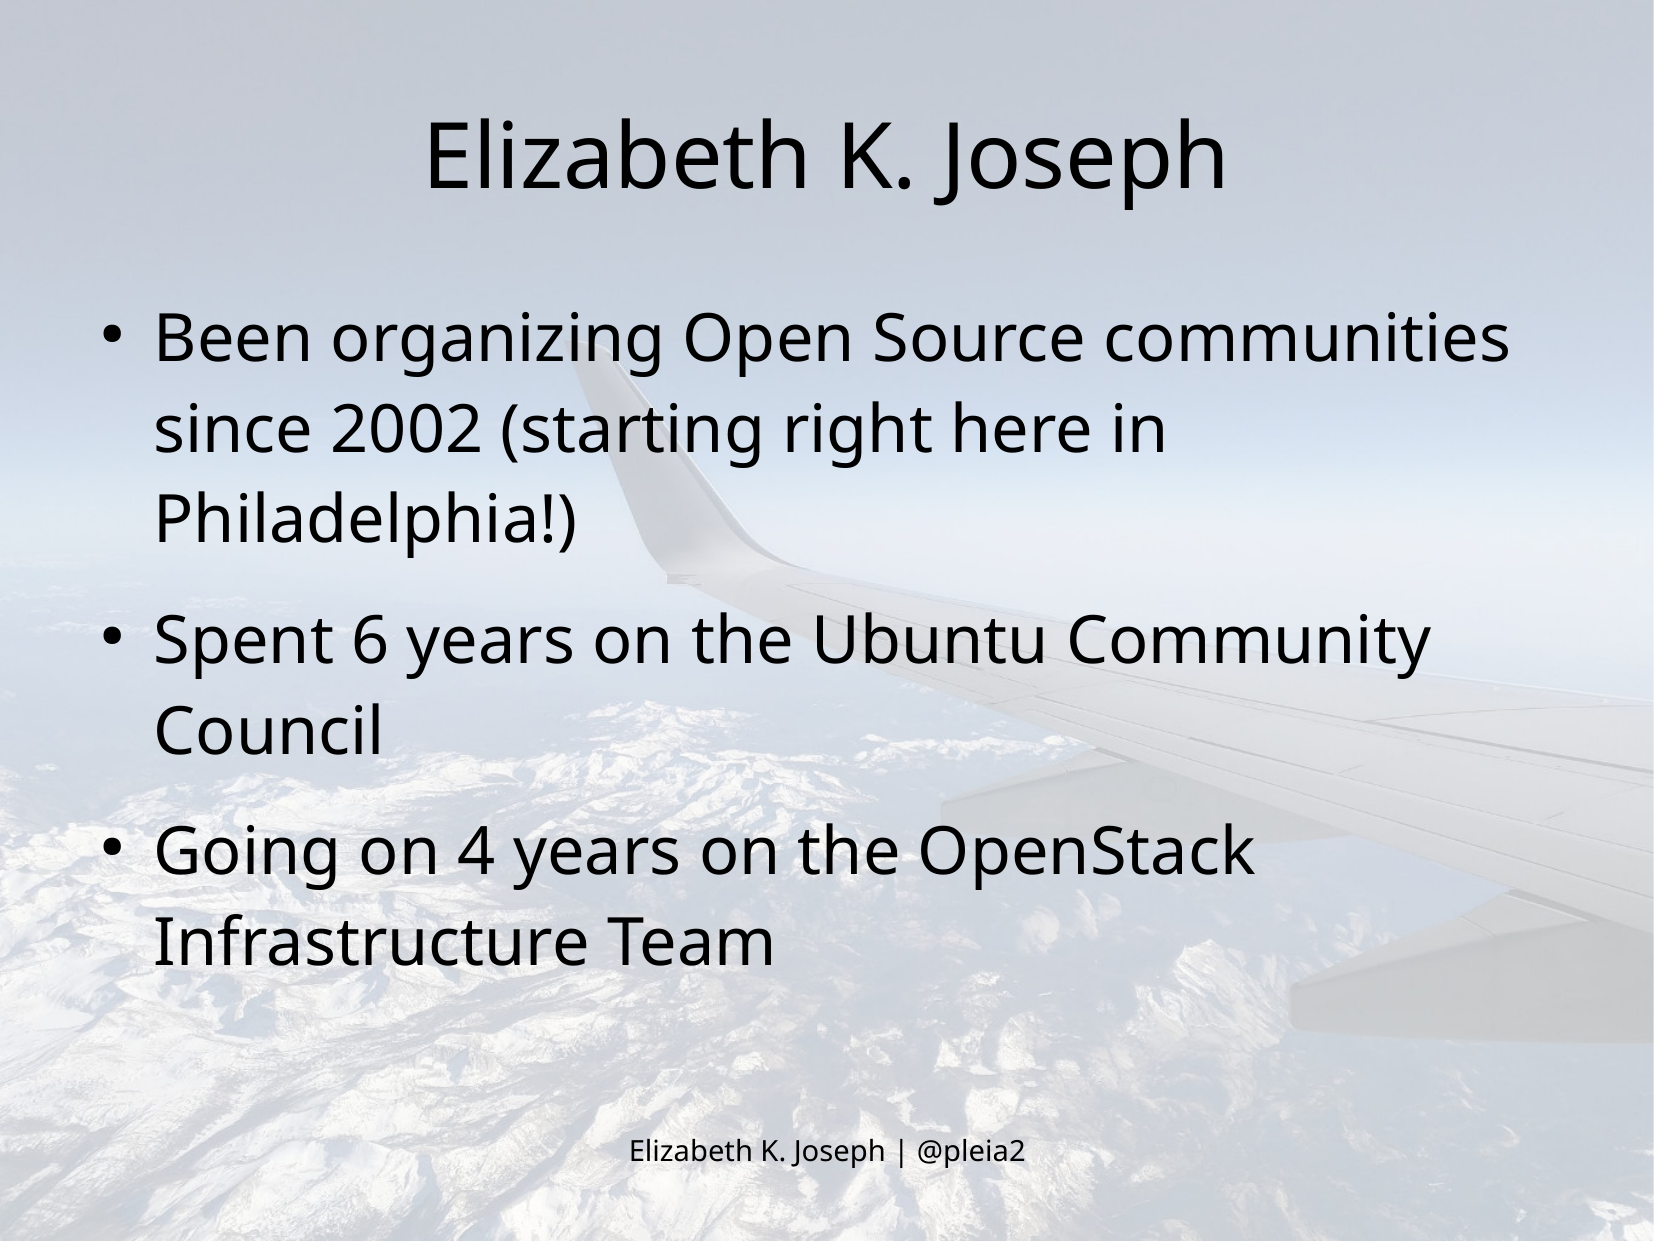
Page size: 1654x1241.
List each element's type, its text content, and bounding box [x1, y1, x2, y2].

picture [0, 0, 1654, 1241]
list Been organizing Open Source communities since 2002 (starting right here in Philadelphia!) Spent 6 years on the Ubuntu Community Council Going on 4 years on the OpenStack Infrastructure Team [82, 290, 1571, 1010]
title Elizabeth K. Joseph [82, 49, 1571, 257]
